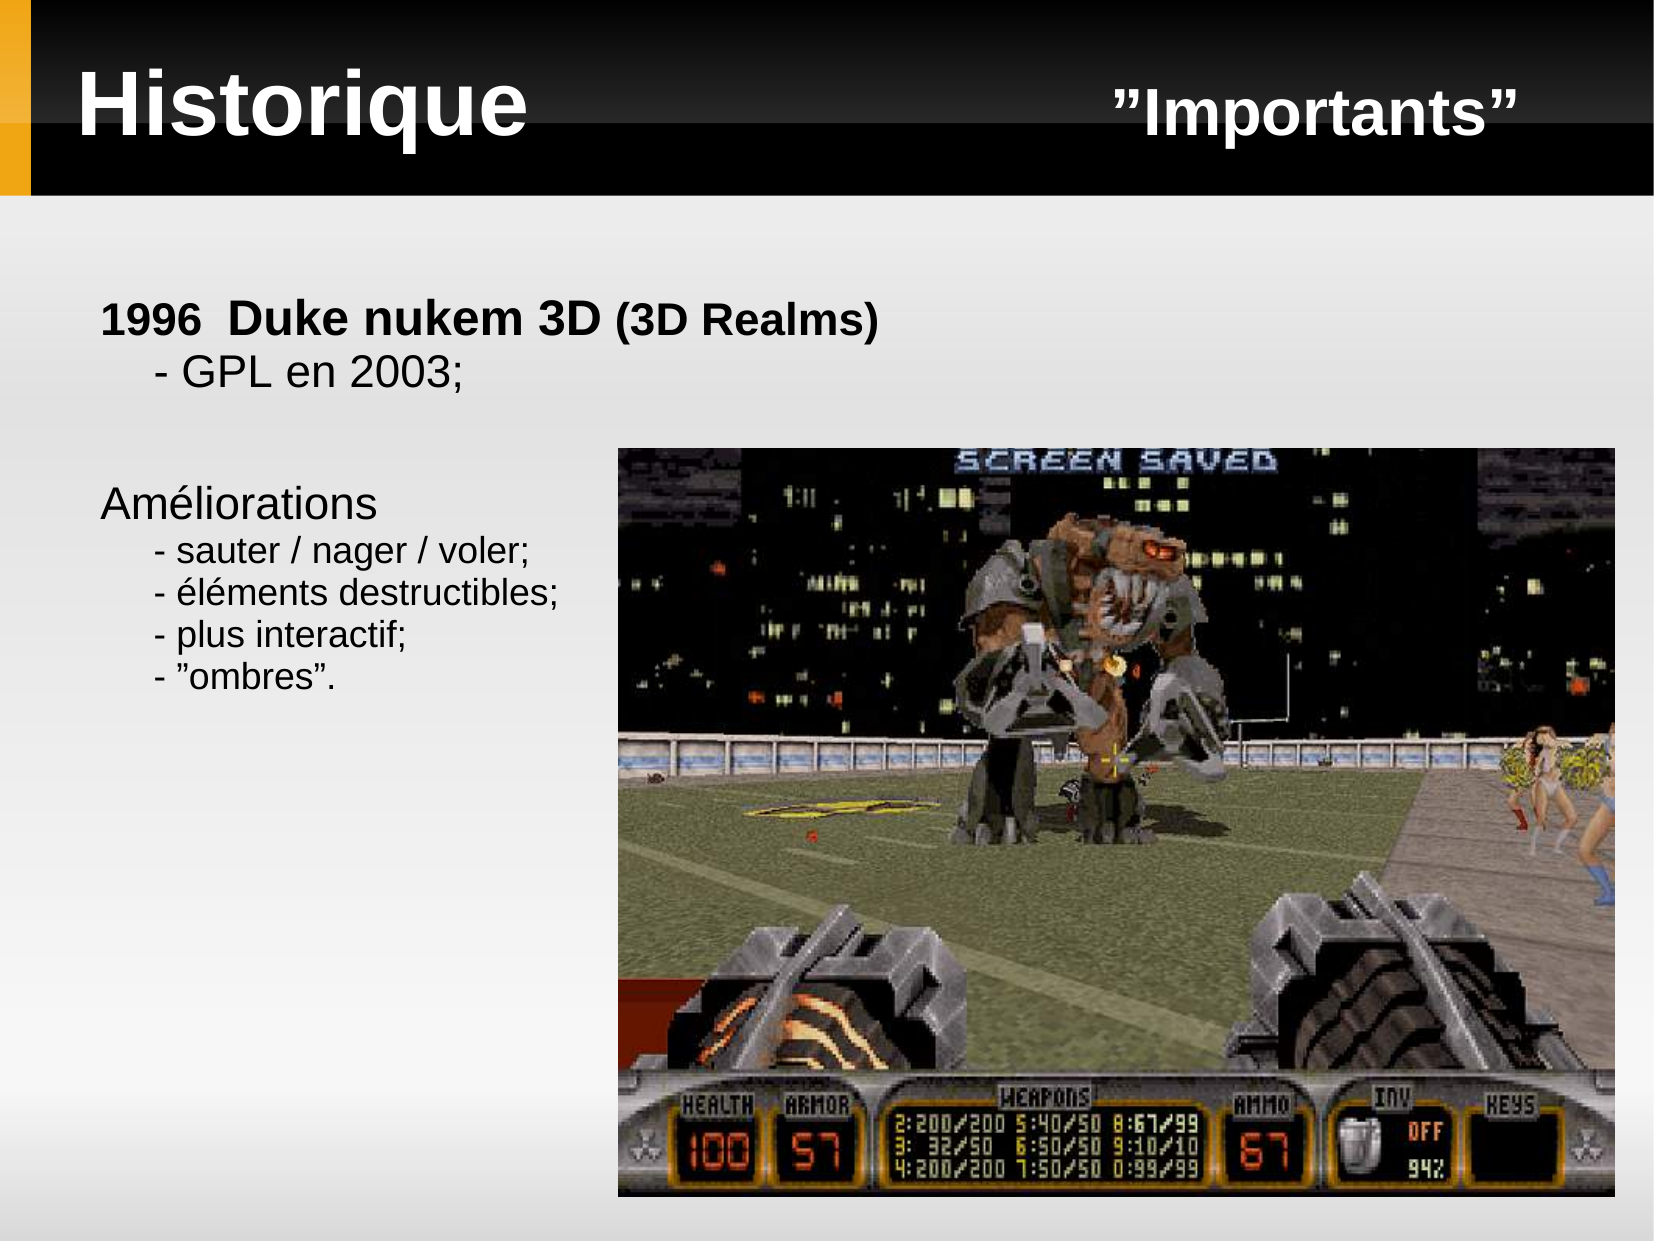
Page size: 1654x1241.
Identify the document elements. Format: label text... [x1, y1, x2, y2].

picture [0, 0, 1654, 1241]
title Historique ”Importants” [76, 7, 1565, 200]
list 1996 Duke nukem 3D (3D Realms) - GPL en 2003; Améliorations - sauter / nager / voler; - éléments destructibles; - plus interactif; - ”ombres”. [82, 290, 1571, 1094]
